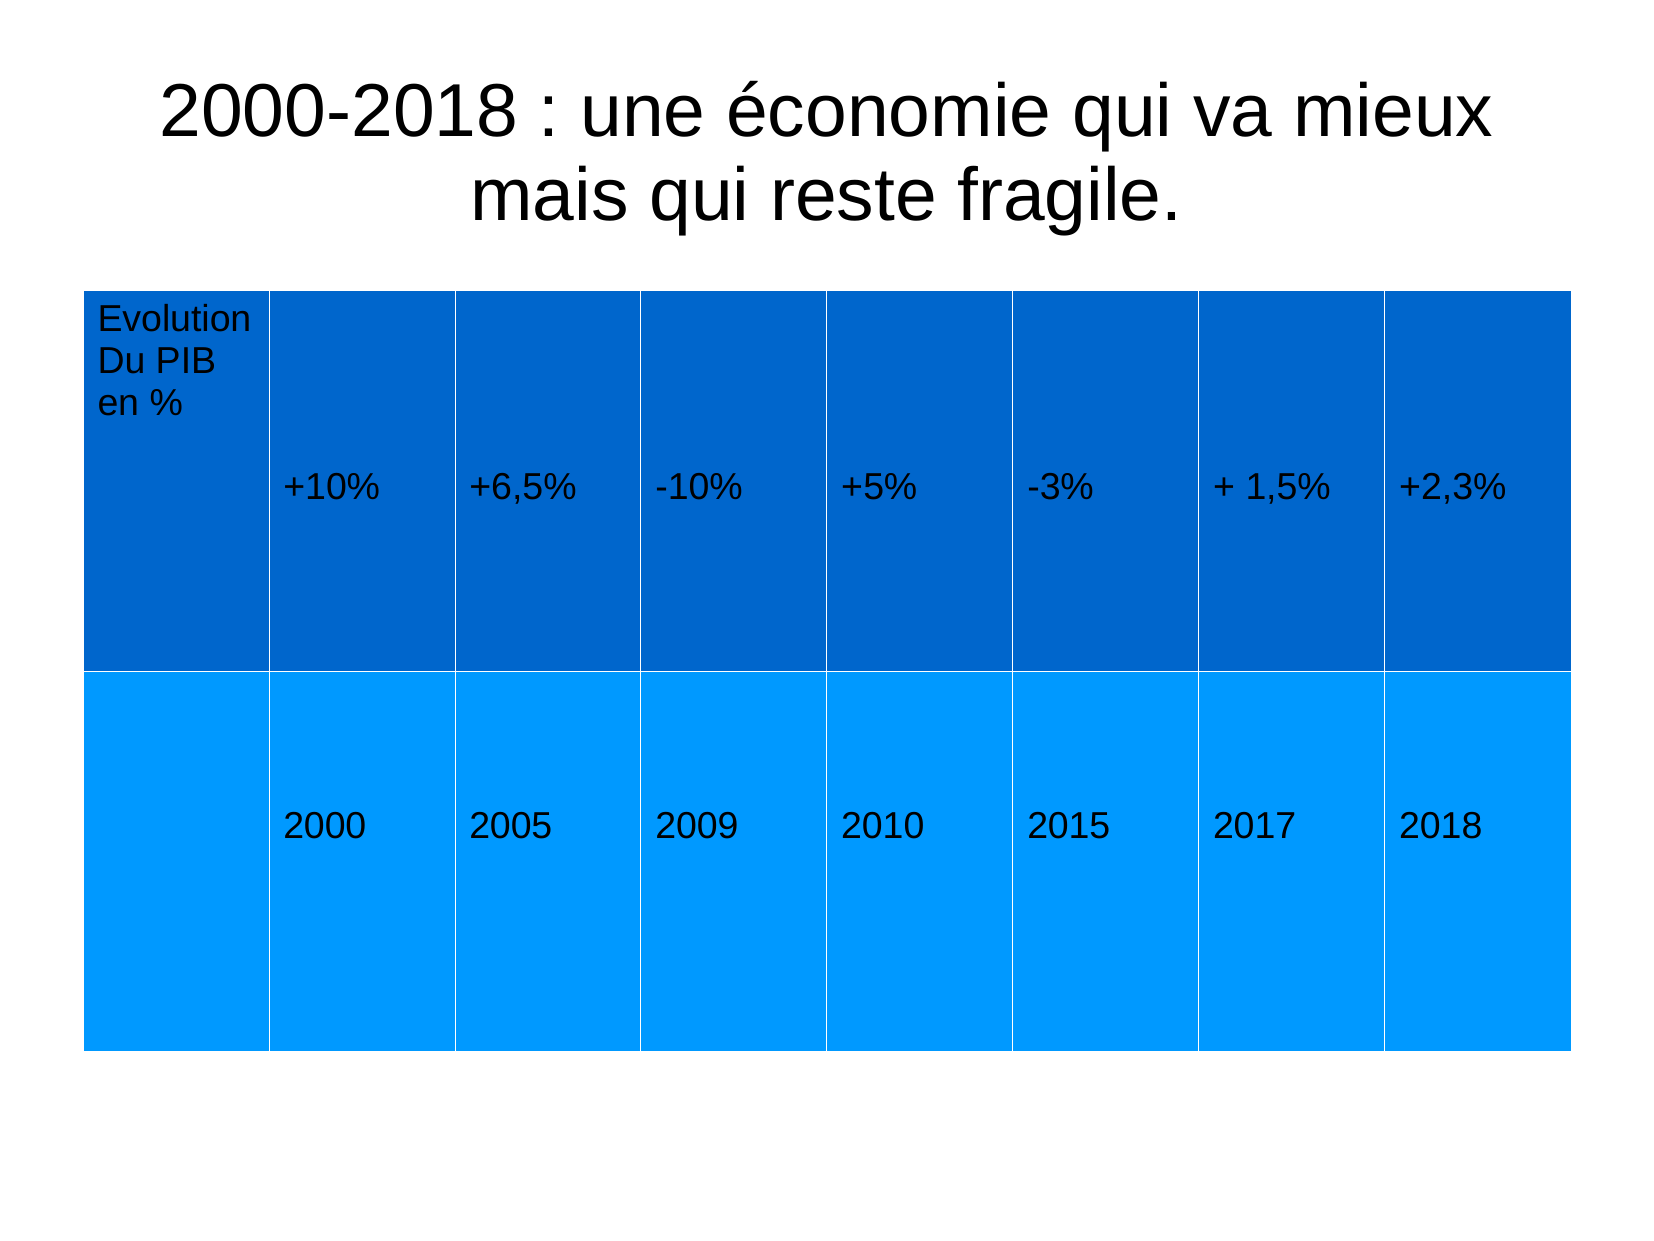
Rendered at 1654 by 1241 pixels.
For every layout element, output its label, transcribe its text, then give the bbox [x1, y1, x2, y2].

table_header +10% [270, 291, 455, 671]
table_cell 2017 [1199, 672, 1384, 1051]
table_cell 2015 [1013, 672, 1198, 1051]
table_cell 2000 [270, 672, 455, 1051]
table_header -10% [641, 291, 826, 671]
table_cell [84, 672, 269, 1051]
table_cell 2010 [827, 672, 1012, 1051]
table_header -3% [1013, 291, 1198, 671]
table_cell 2005 [456, 672, 640, 1051]
table_header + 1,5% [1199, 291, 1384, 671]
table_header +5% [827, 291, 1012, 671]
title 2000-2018 : une économie qui va mieux mais qui reste fragile. [82, 49, 1571, 257]
table_cell 2018 [1385, 672, 1571, 1051]
table_header +6,5% [456, 291, 640, 671]
table_header Evolution Du PIB en % [84, 291, 269, 671]
table_header +2,3% [1385, 291, 1571, 671]
table_cell 2009 [641, 672, 826, 1051]
